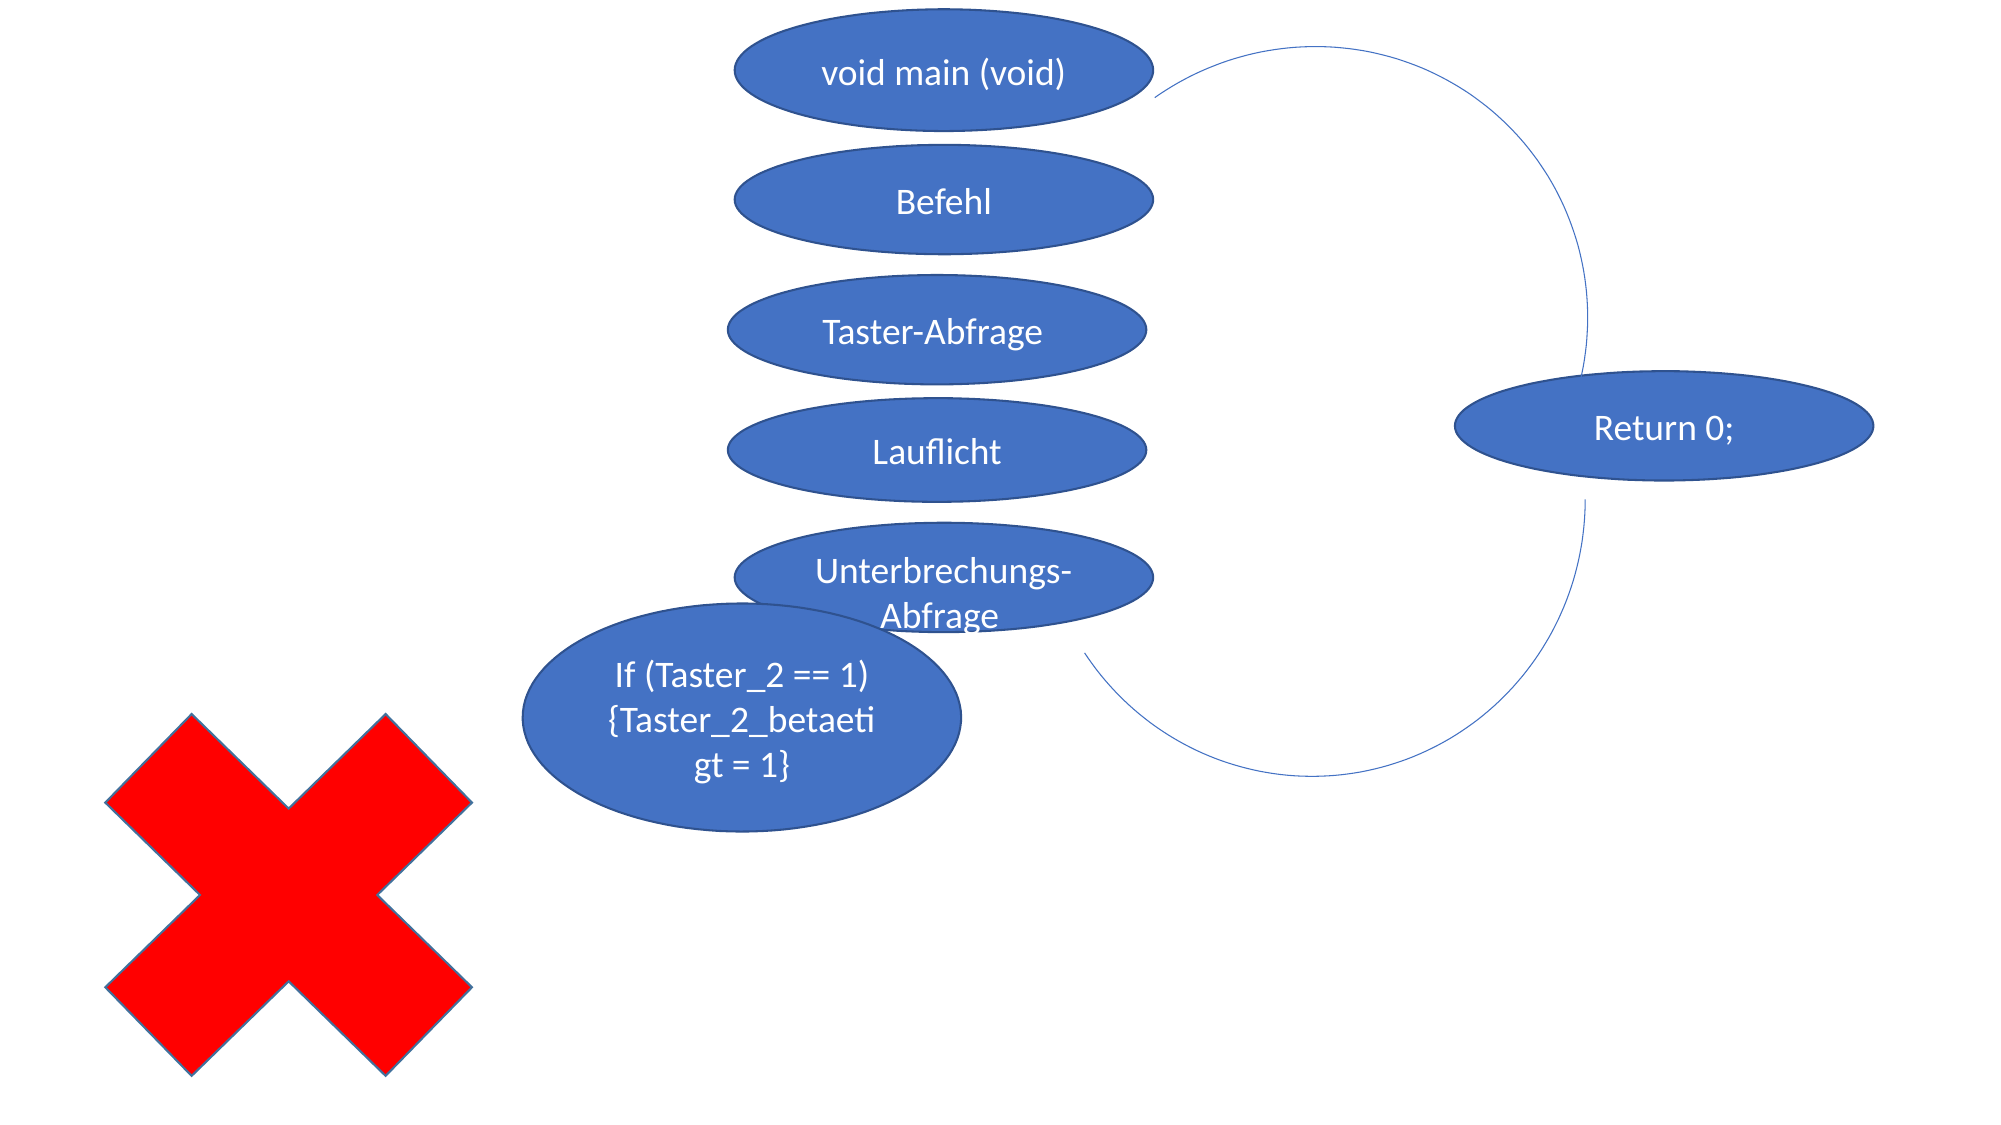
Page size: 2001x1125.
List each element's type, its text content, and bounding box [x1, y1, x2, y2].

text_box Lauflicht [727, 398, 1147, 502]
text_box Taster-Abfrage [727, 275, 1147, 385]
text_box Unterbrechungs-Abfrage [734, 522, 1154, 633]
text_box [105, 714, 472, 1076]
text_box void main (void) [734, 9, 1154, 132]
text_box If (Taster_2 == 1) {Taster_2_betaetigt = 1} [522, 603, 962, 832]
text_box Return 0; [1454, 371, 1874, 481]
text_box Befehl [734, 144, 1154, 255]
